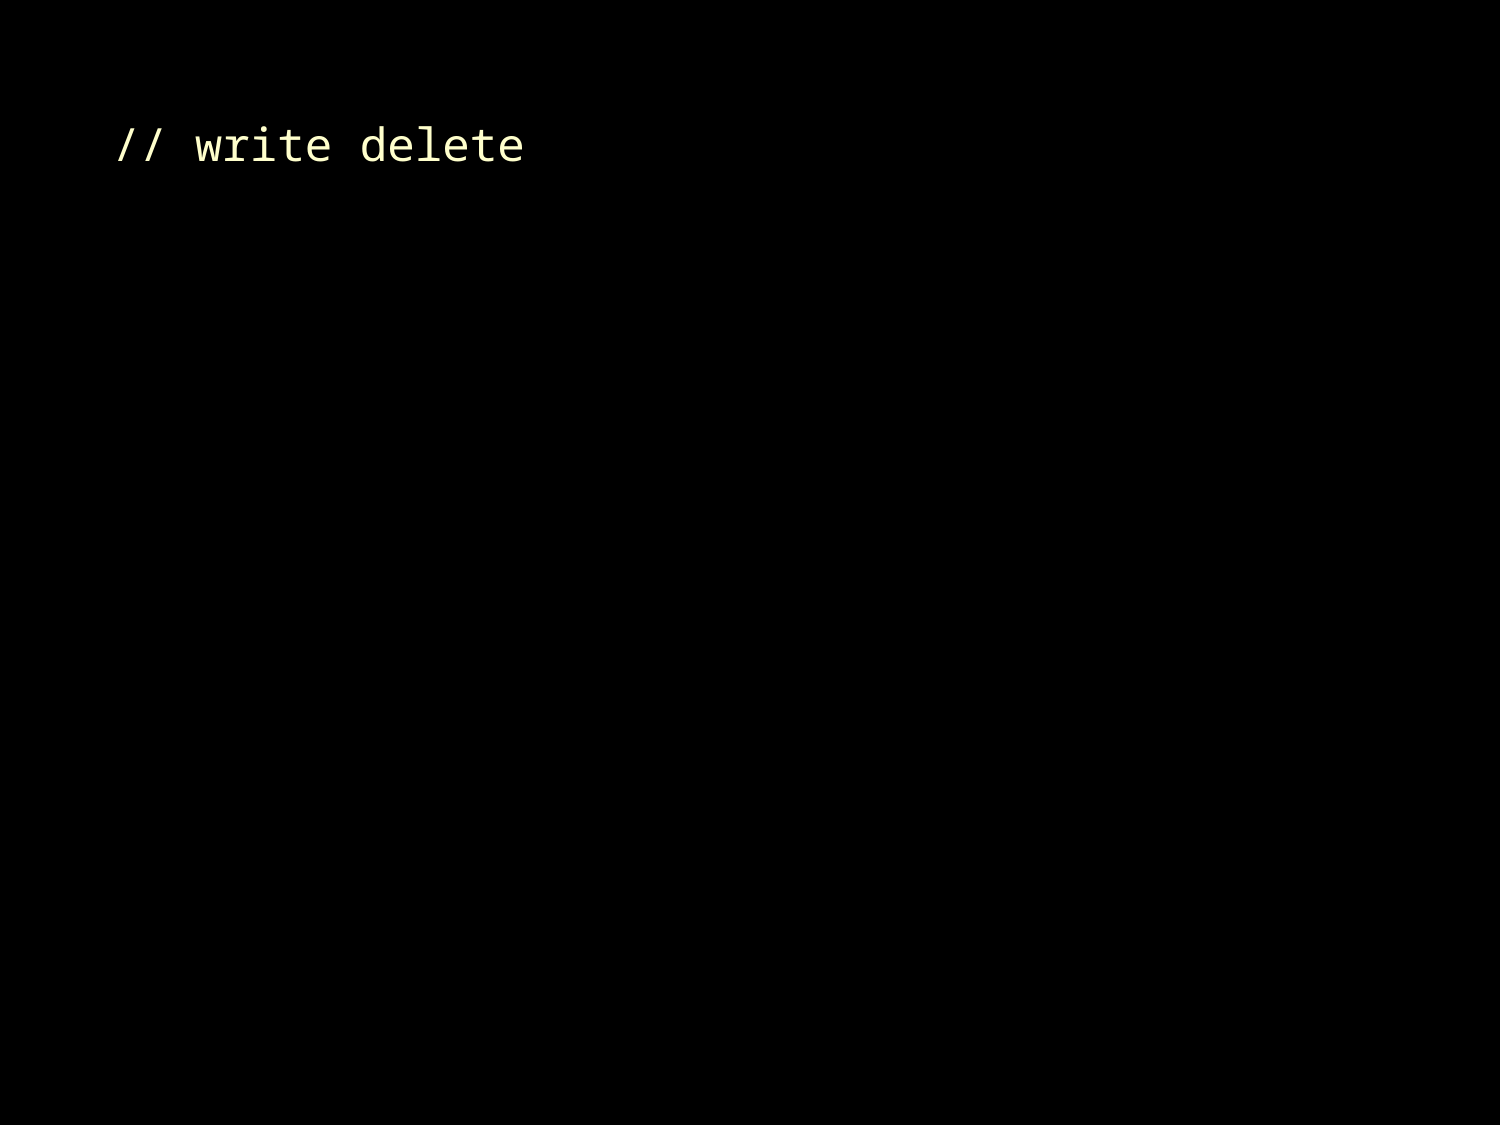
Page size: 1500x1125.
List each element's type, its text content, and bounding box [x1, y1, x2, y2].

list // write delete [112, 112, 1426, 1011]
